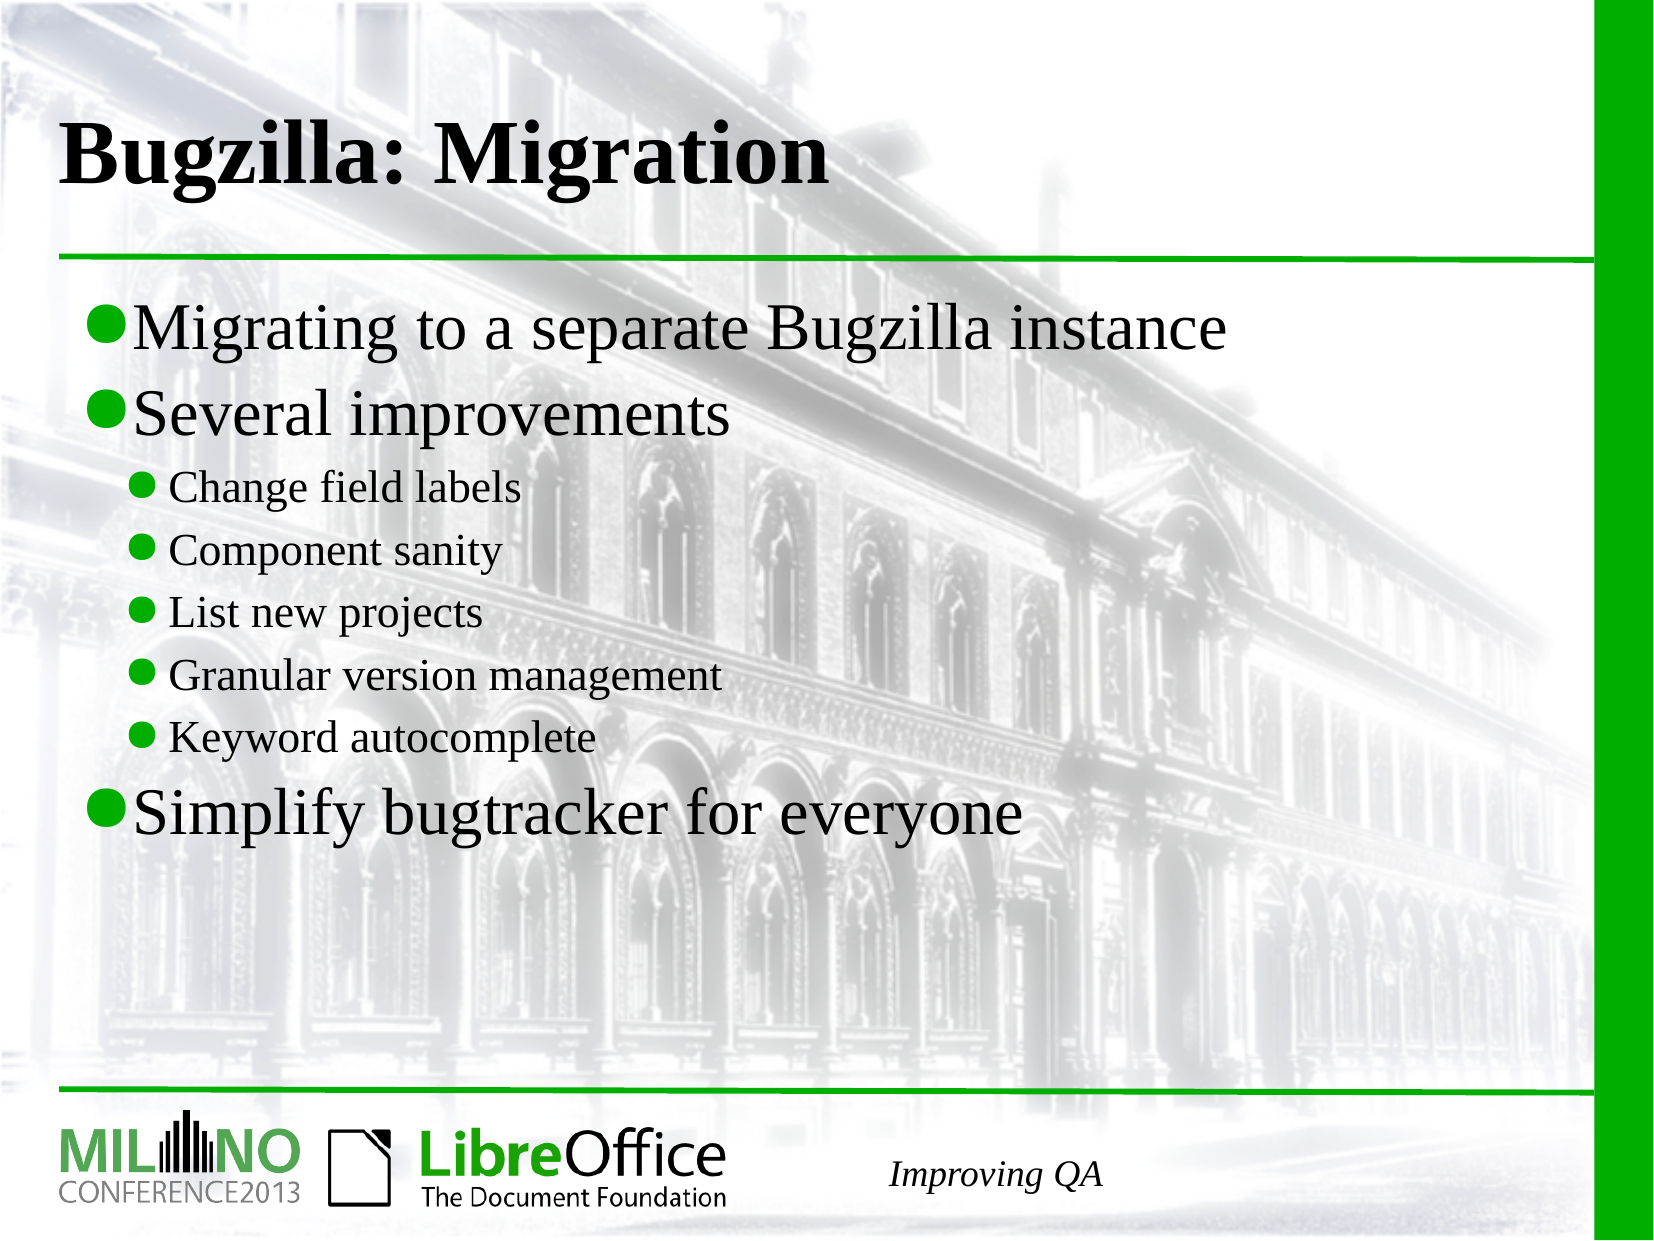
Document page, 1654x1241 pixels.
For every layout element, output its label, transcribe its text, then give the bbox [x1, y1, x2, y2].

picture [0, 1, 1594, 1241]
list Migrating to a separate Bugzilla instance Several improvements Change field labels Component sanity List new projects Granular version management Keyword autocomplete Simplify bugtracker for everyone [35, 290, 1524, 1010]
title Bugzilla: Migration [59, 49, 1548, 257]
